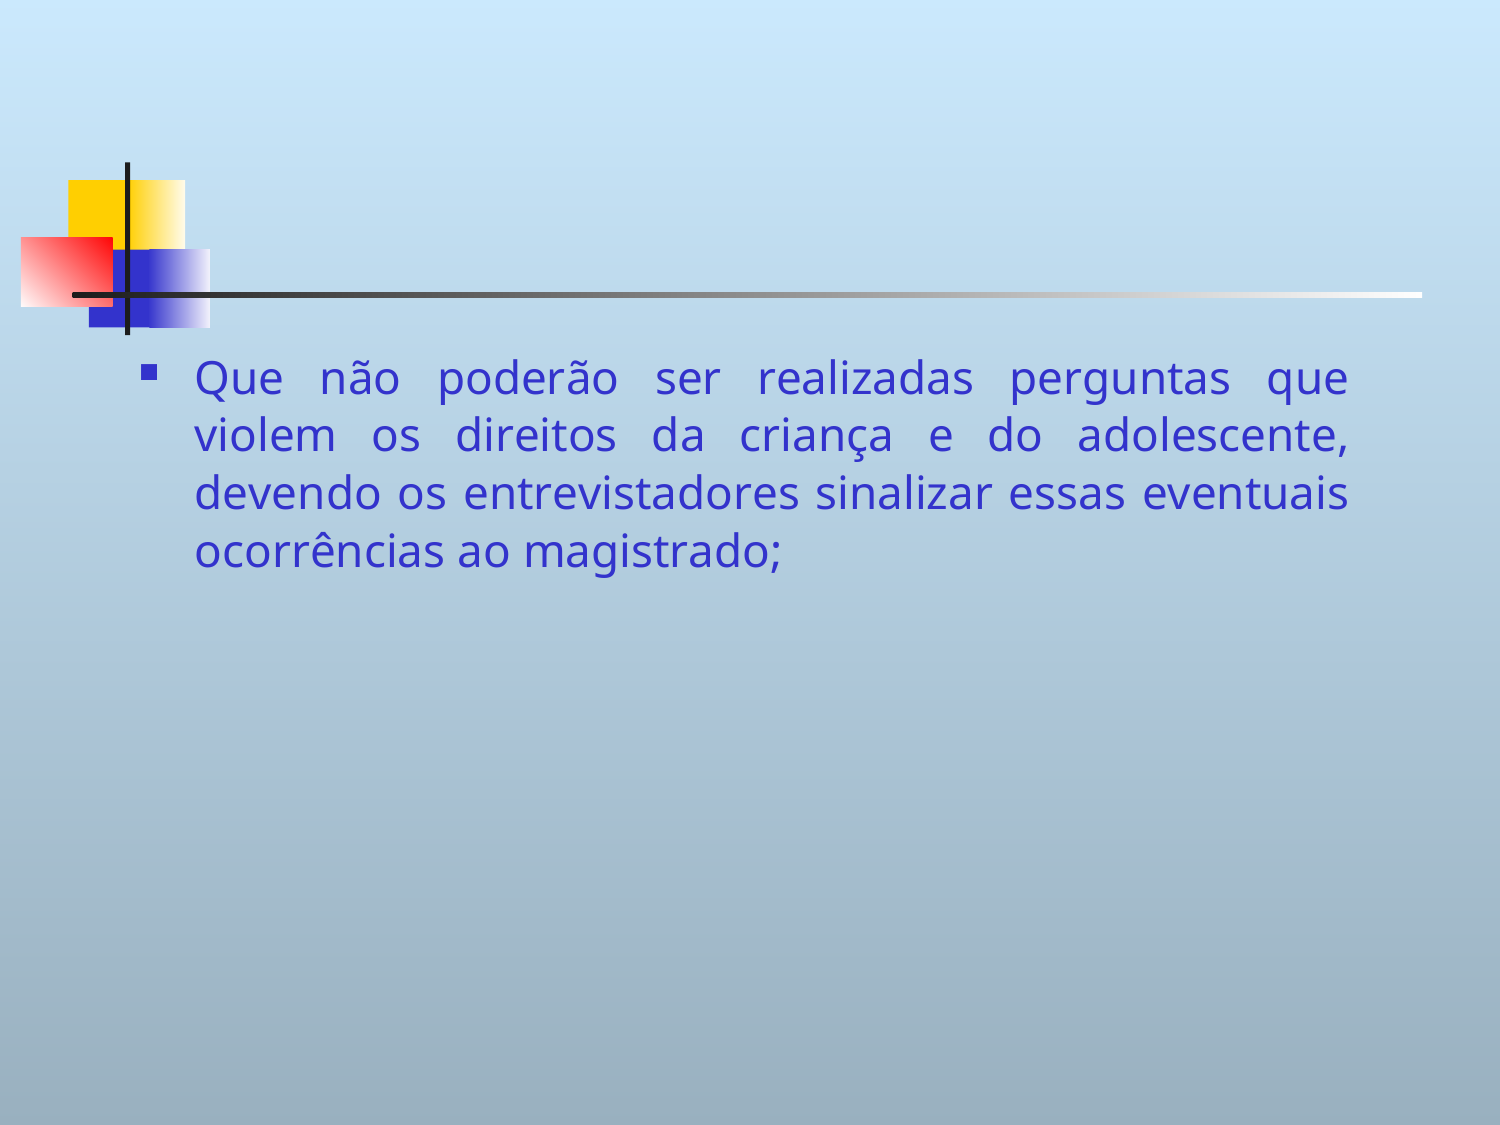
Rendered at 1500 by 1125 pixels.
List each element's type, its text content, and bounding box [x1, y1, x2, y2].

list Que não poderão ser realizadas perguntas que violem os direitos da criança e do adolescente, devendo os entrevistadores sinalizar essas eventuais ocorrências ao magistrado; [123, 338, 1366, 1014]
